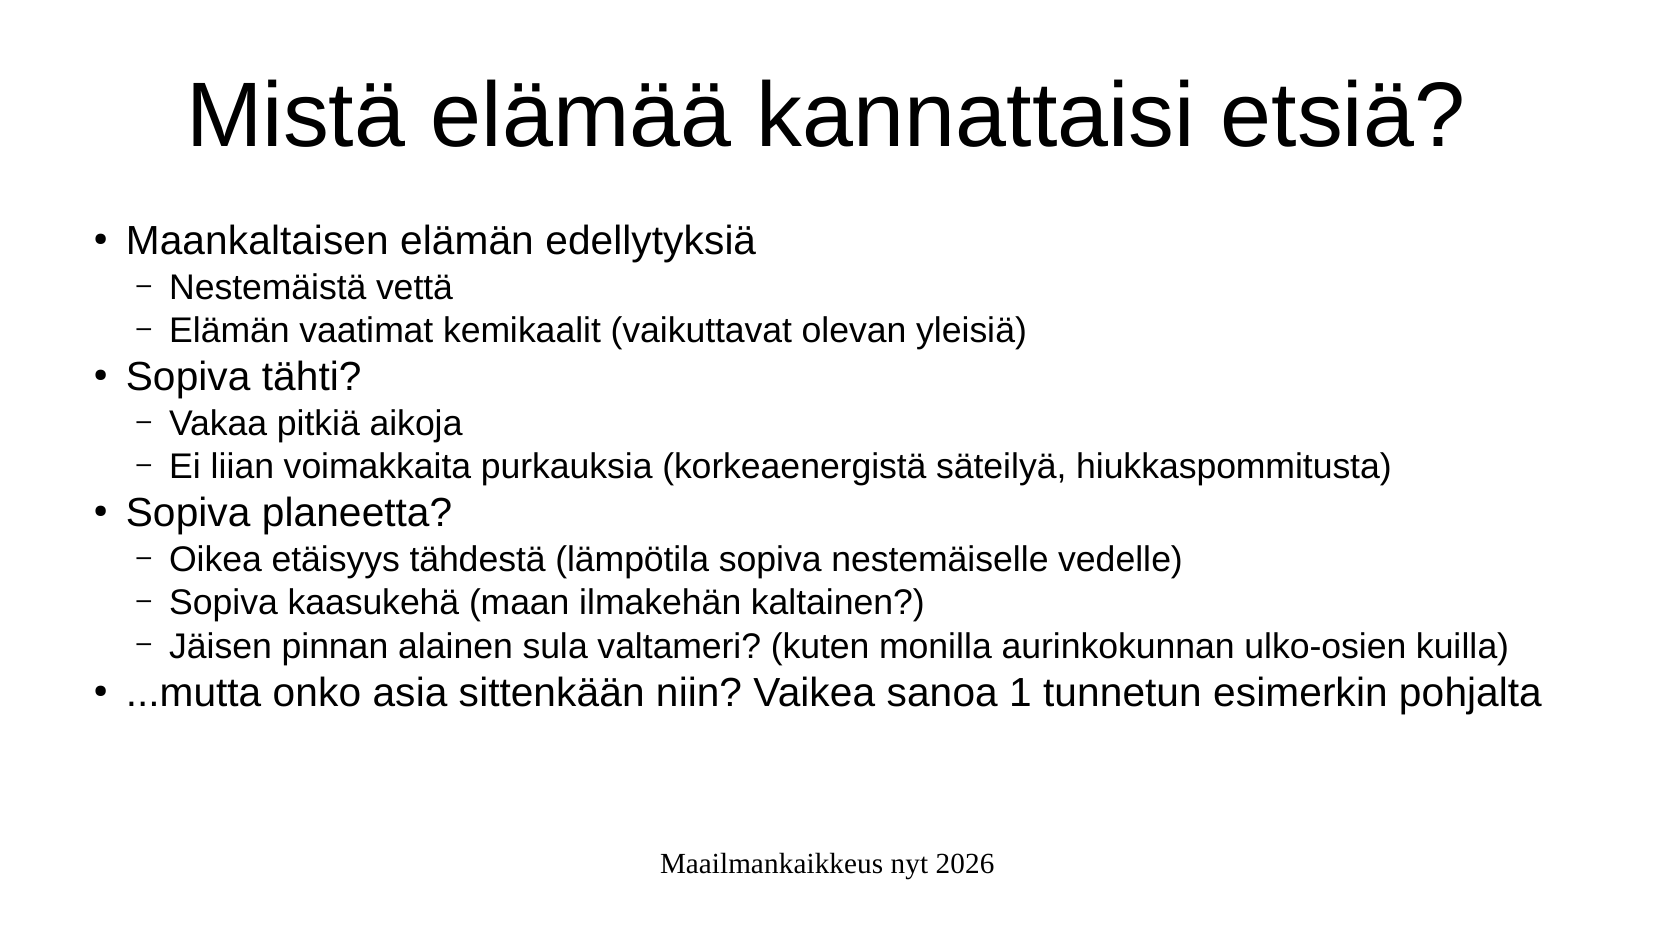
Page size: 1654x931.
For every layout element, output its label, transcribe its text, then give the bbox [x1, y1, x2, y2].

title Mistä elämää kannattaisi etsiä? [82, 37, 1571, 193]
list Maankaltaisen elämän edellytyksiä Nestemäistä vettä Elämän vaatimat kemikaalit (vaikuttavat olevan yleisiä) Sopiva tähti? Vakaa pitkiä aikoja Ei liian voimakkaita purkauksia (korkeaenergistä säteilyä, hiukkaspommitusta) Sopiva planeetta? Oikea etäisyys tähdestä (lämpötila sopiva nestemäiselle vedelle) Sopiva kaasukehä (maan ilmakehän kaltainen?) Jäisen pinnan alainen sula valtameri? (kuten monilla aurinkokunnan ulko-osien kuilla) ...mutta onko asia sittenkään niin? Vaikea sanoa 1 tunnetun esimerkin pohjalta [82, 217, 1571, 780]
